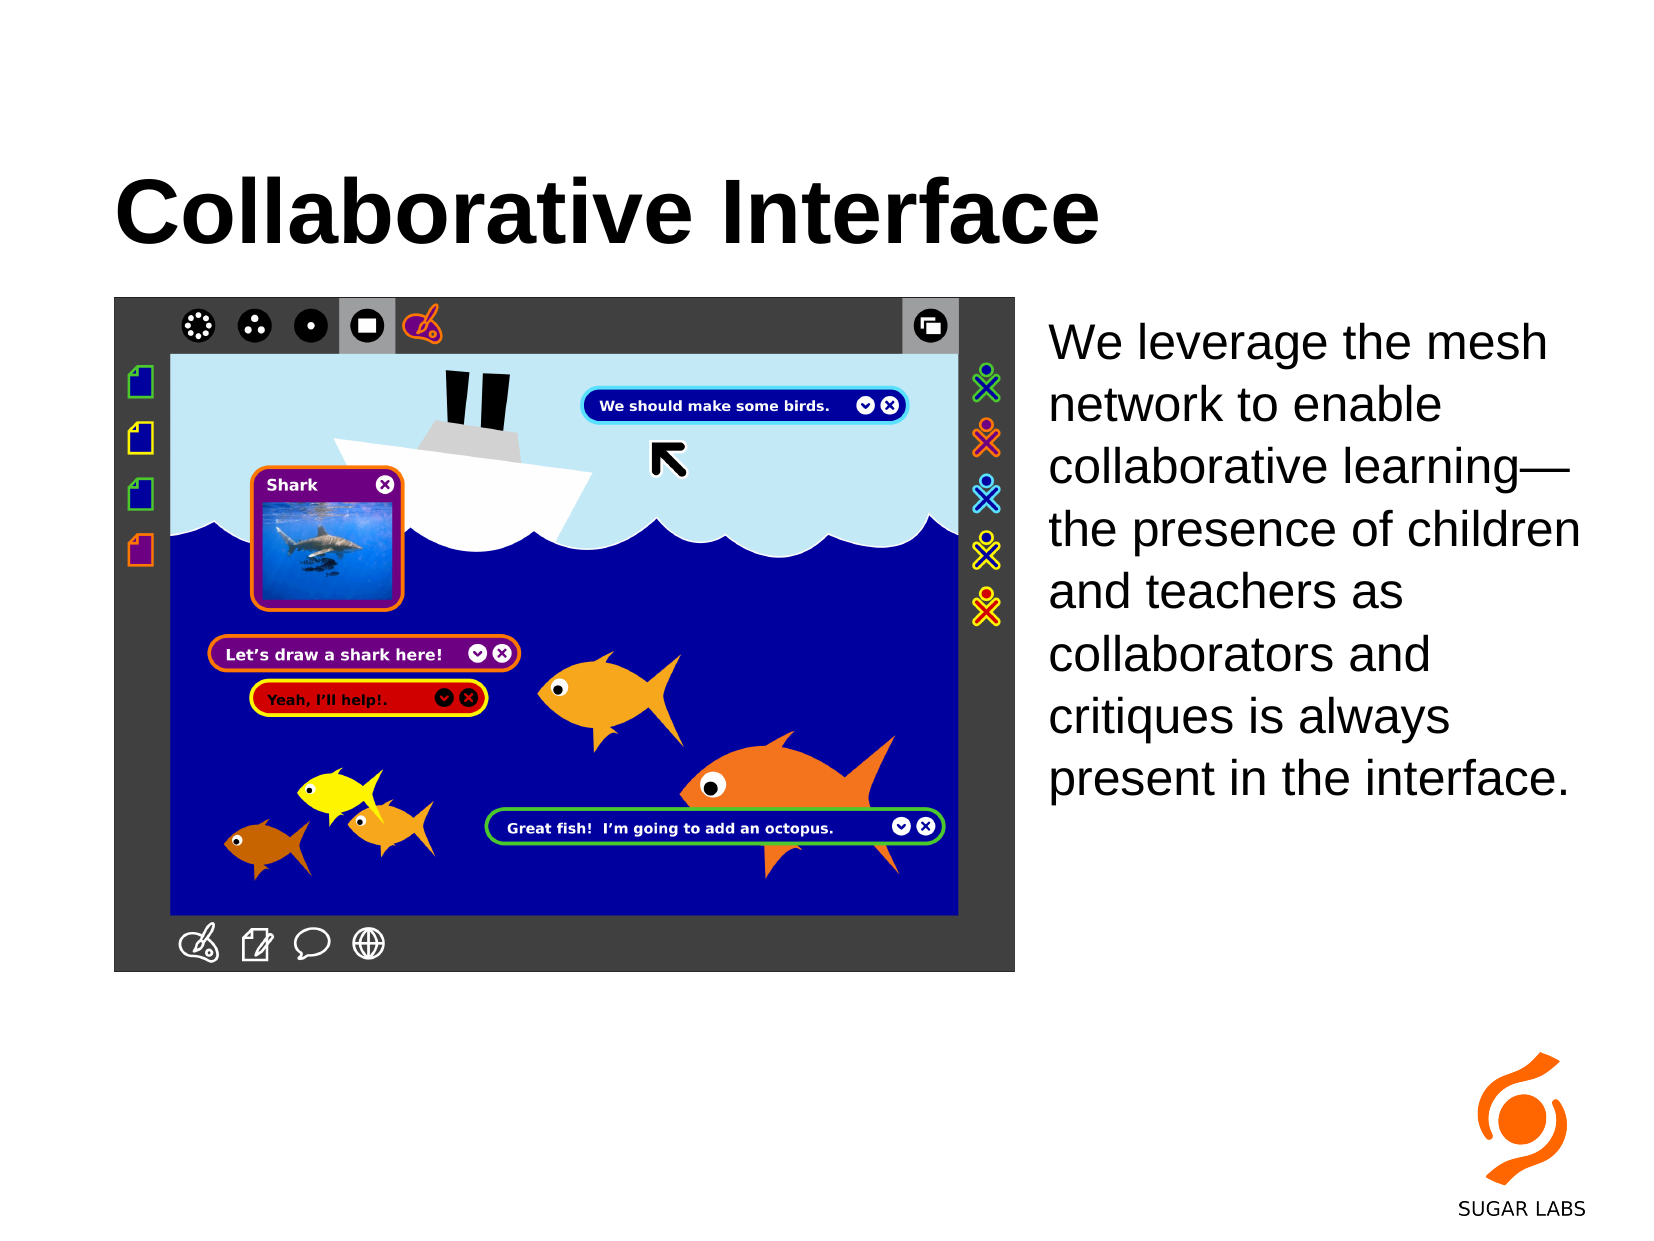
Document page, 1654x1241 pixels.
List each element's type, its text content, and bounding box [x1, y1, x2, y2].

title Collaborative Interface [114, 0, 1561, 421]
picture [114, 297, 1015, 972]
picture [1459, 1052, 1585, 1216]
text_box We leverage the mesh network to enable collaborative learning—the presence of children and teachers as collaborators and critiques is always present in the interface. [1033, 299, 1639, 903]
